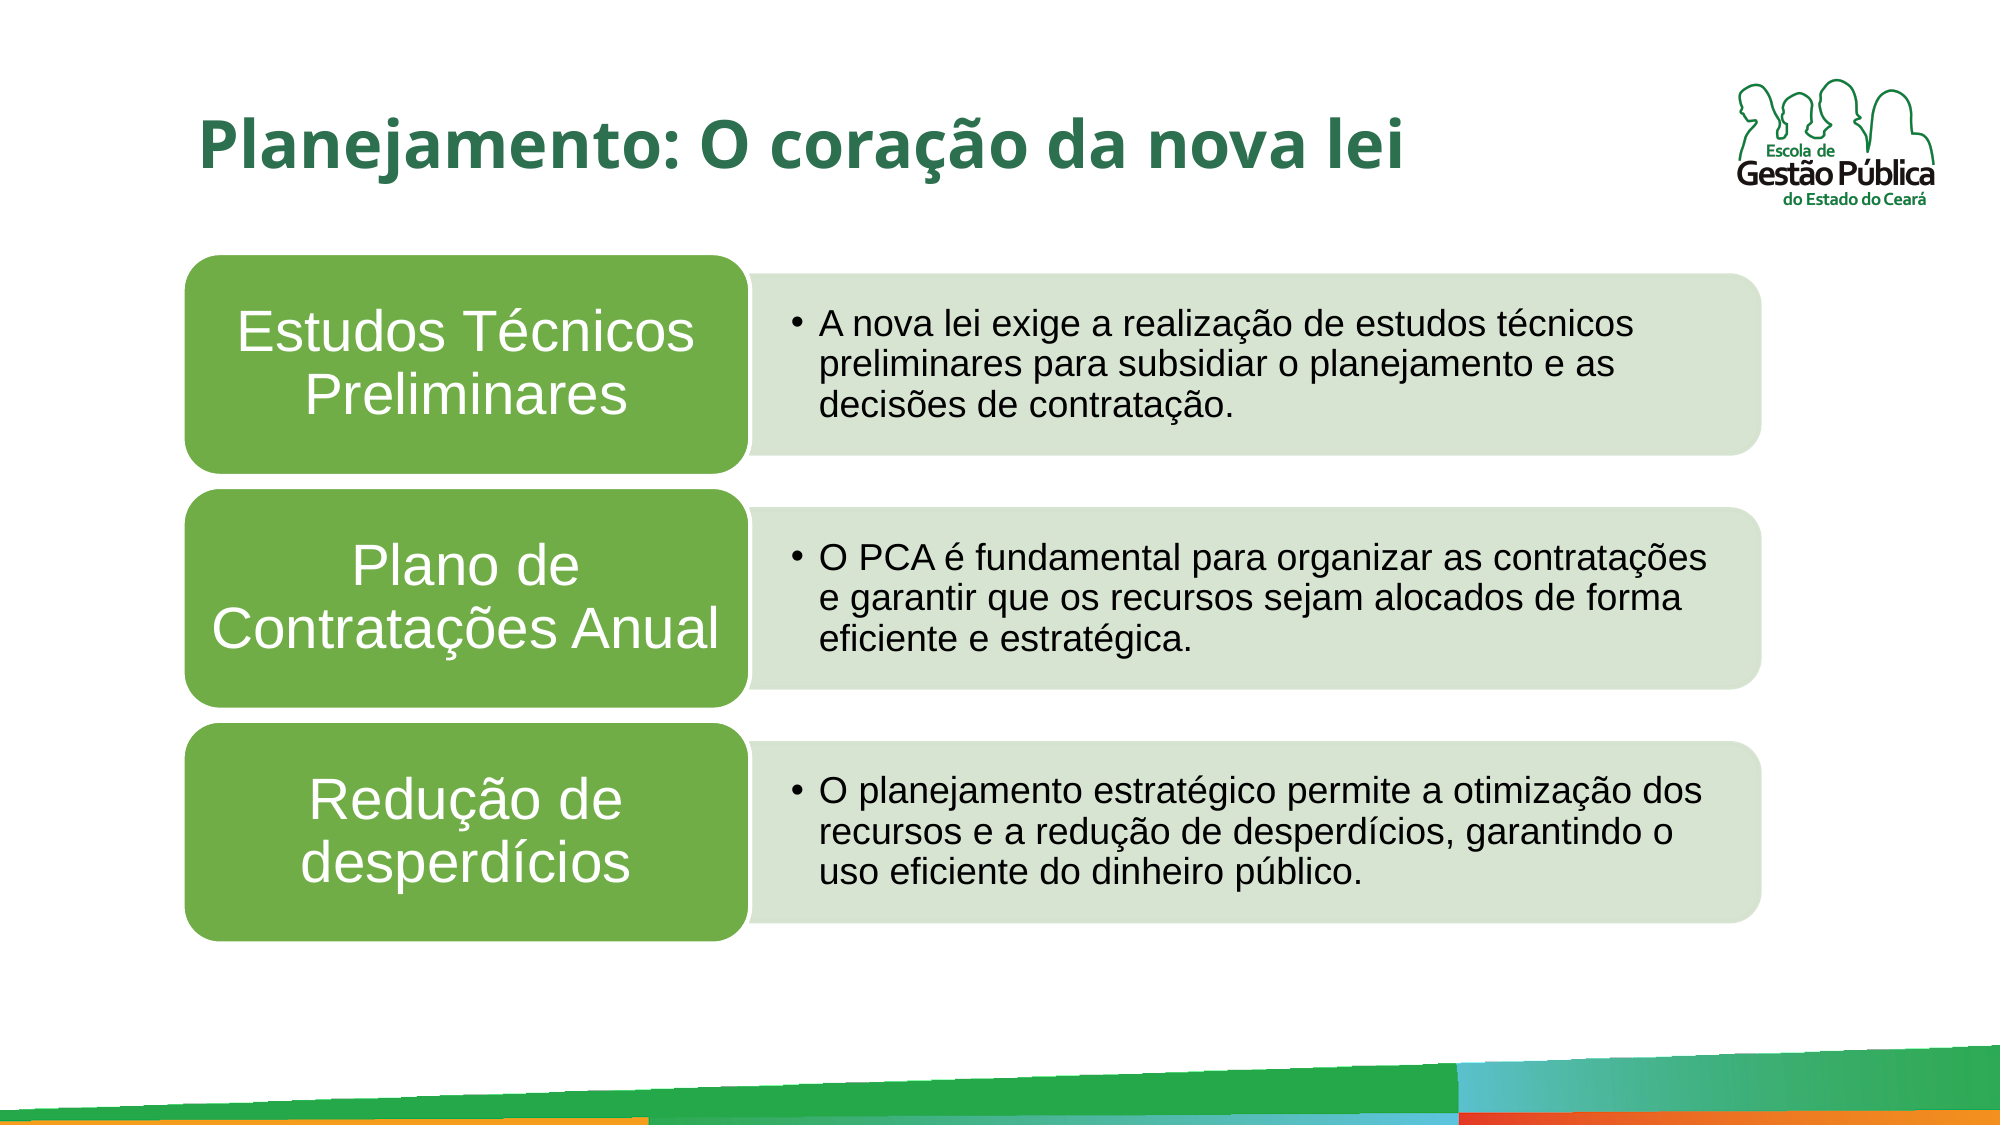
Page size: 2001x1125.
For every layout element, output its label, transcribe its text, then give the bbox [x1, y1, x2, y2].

text_box Plano de Contratações Anual [193, 497, 740, 699]
text_box [182, 498, 1760, 710]
text_box O PCA é fundamental para organizar as contratações e garantir que os recursos sejam alocados de forma eficiente e estratégica. [750, 517, 1751, 679]
text_box [740, 732, 1760, 932]
text_box A nova lei exige a realização de estudos técnicos preliminares para subsidiar o planejamento e as decisões de contratação. [750, 284, 1751, 445]
text_box [182, 253, 1760, 476]
text_box Estudos Técnicos Preliminares [193, 264, 740, 465]
picture [0, 1045, 2000, 1125]
text_box [182, 732, 740, 944]
text_box [194, 486, 739, 497]
text_box Redução de desperdícios [193, 731, 740, 933]
picture [1725, 31, 1947, 253]
text_box [194, 720, 739, 731]
text_box O planejamento estratégico permite a otimização dos recursos e a redução de desperdícios, garantindo o uso eficiente do dinheiro público. [750, 751, 1751, 913]
text_box Planejamento: O coração da nova lei [182, 94, 1684, 190]
